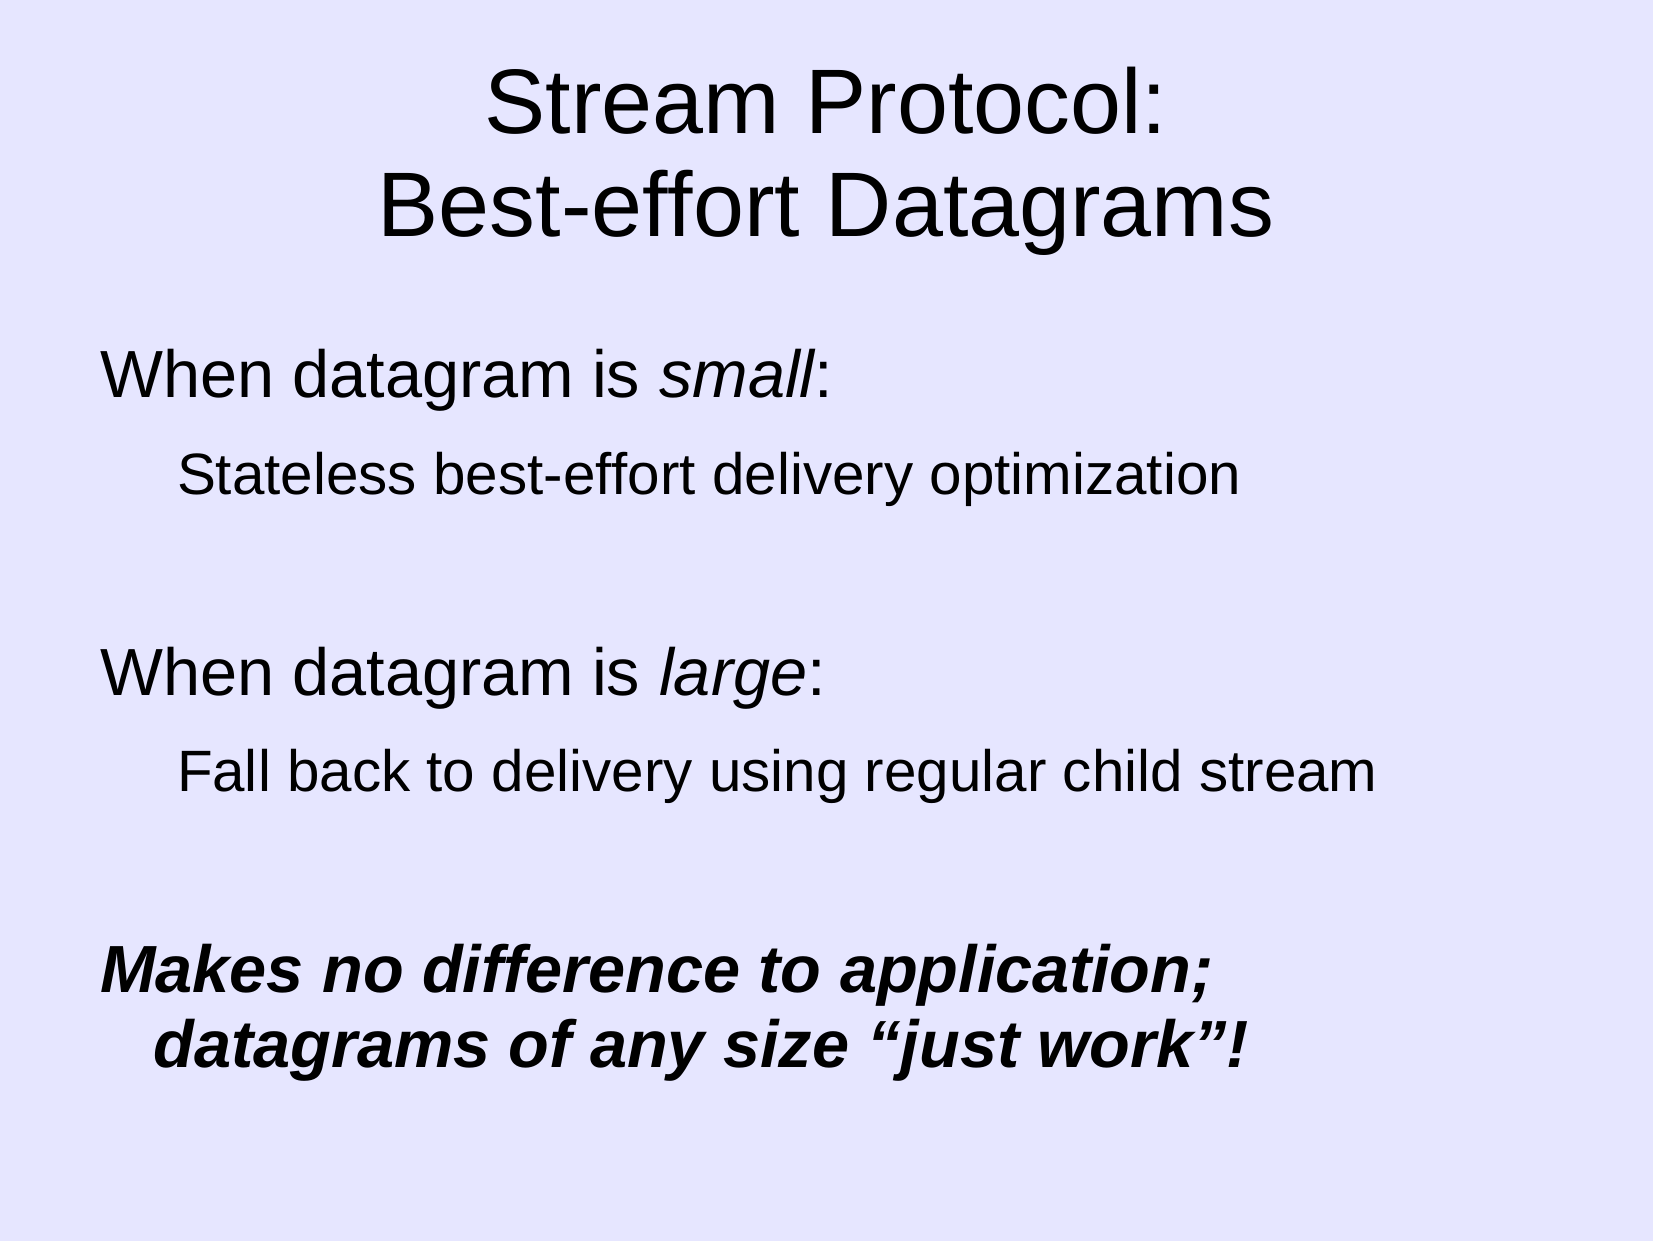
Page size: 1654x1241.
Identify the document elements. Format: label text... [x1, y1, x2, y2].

title Stream Protocol: Best-effort Datagrams [82, 50, 1571, 256]
list When datagram is small: Stateless best-effort delivery optimization When datagram is large: Fall back to delivery using regular child stream Makes no difference to application; datagrams of any size “just work”! [82, 337, 1571, 1080]
